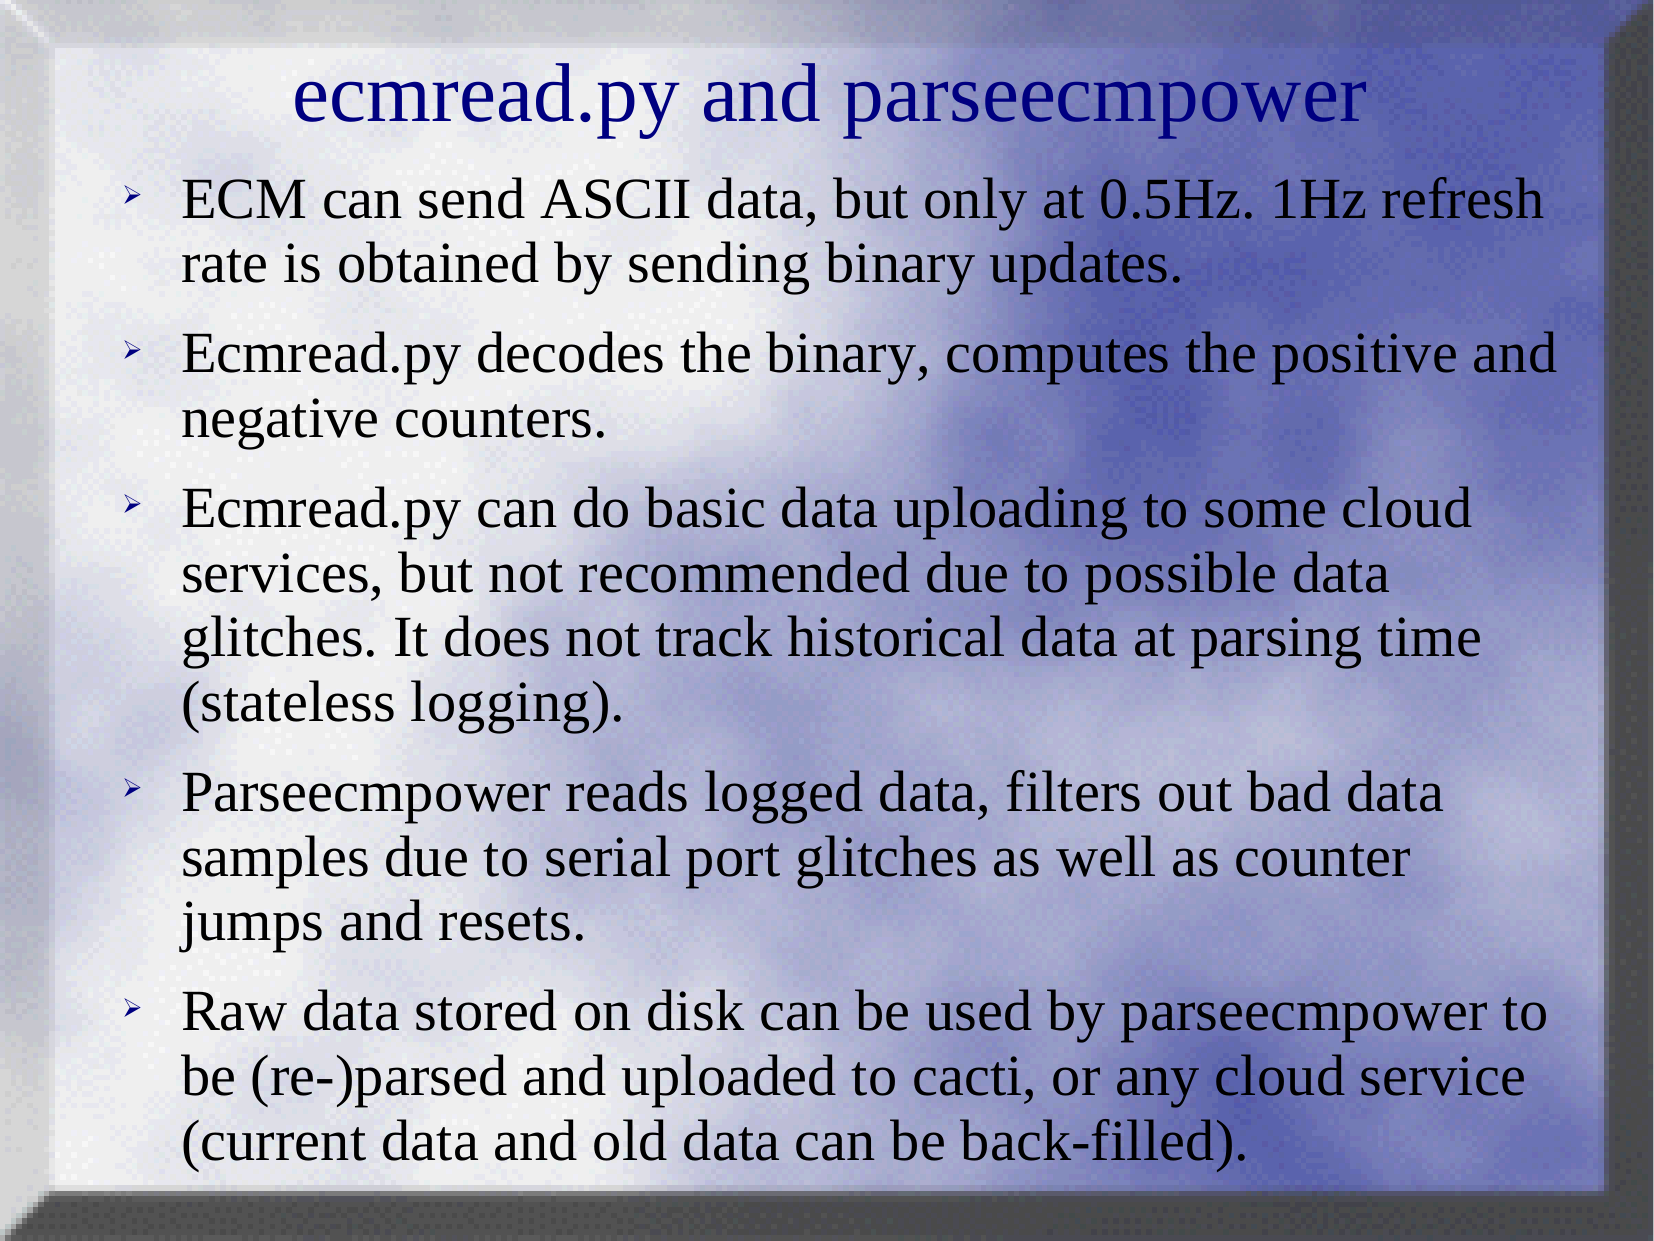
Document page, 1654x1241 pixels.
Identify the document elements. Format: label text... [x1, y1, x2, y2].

list ECM can send ASCII data, but only at 0.5Hz. 1Hz refresh rate is obtained by sending binary updates. Ecmread.py decodes the binary, computes the positive and negative counters. Ecmread.py can do basic data uploading to some cloud services, but not recommended due to possible data glitches. It does not track historical data at parsing time (stateless logging). Parseecmpower reads logged data, filters out bad data samples due to serial port glitches as well as counter jumps and resets. Raw data stored on disk can be used by parseecmpower to be (re-)parsed and uploaded to cacti, or any cloud service (current data and old data can be back-filled). [122, 166, 1567, 1173]
picture [0, 0, 1654, 1241]
title ecmread.py and parseecmpower [115, 44, 1547, 143]
